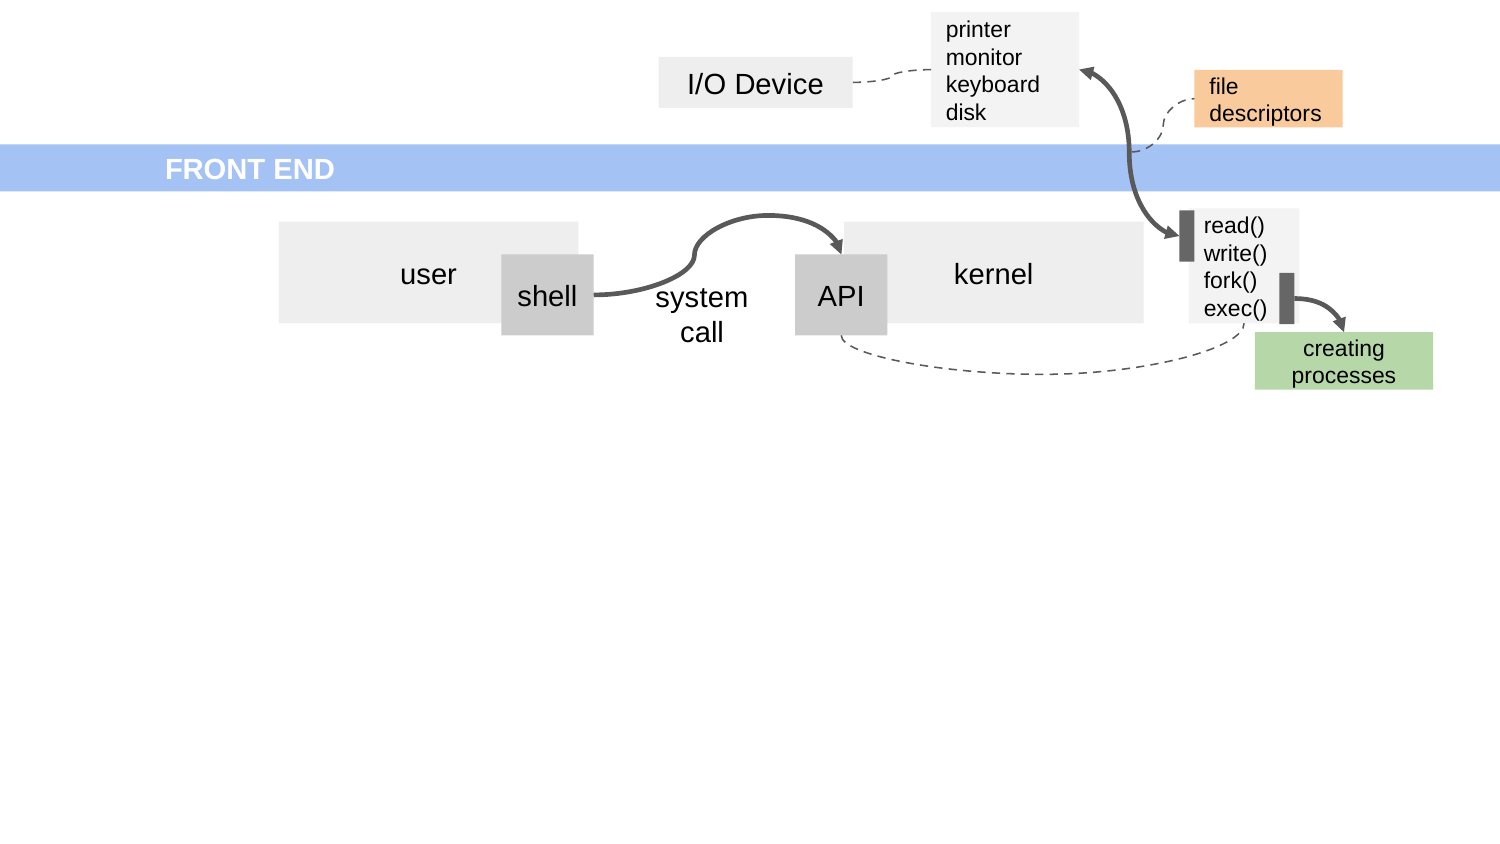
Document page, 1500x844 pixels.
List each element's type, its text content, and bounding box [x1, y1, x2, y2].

text_box system call [634, 273, 770, 355]
text_box [1279, 272, 1295, 325]
text_box kernel [844, 221, 1144, 324]
text_box API [795, 254, 888, 336]
text_box printer monitor keyboard disk [930, 12, 1080, 128]
text_box shell [501, 254, 594, 336]
text_box [1179, 210, 1195, 262]
text_box read() write() fork() exec() [1188, 208, 1300, 324]
text_box FRONT END [0, 144, 1132, 192]
text_box file descriptors [1194, 69, 1343, 128]
text_box creating processes [1254, 332, 1434, 390]
text_box I/O Device [658, 56, 853, 108]
text_box user [278, 221, 579, 324]
text_box FRONT END [1132, 144, 1500, 192]
